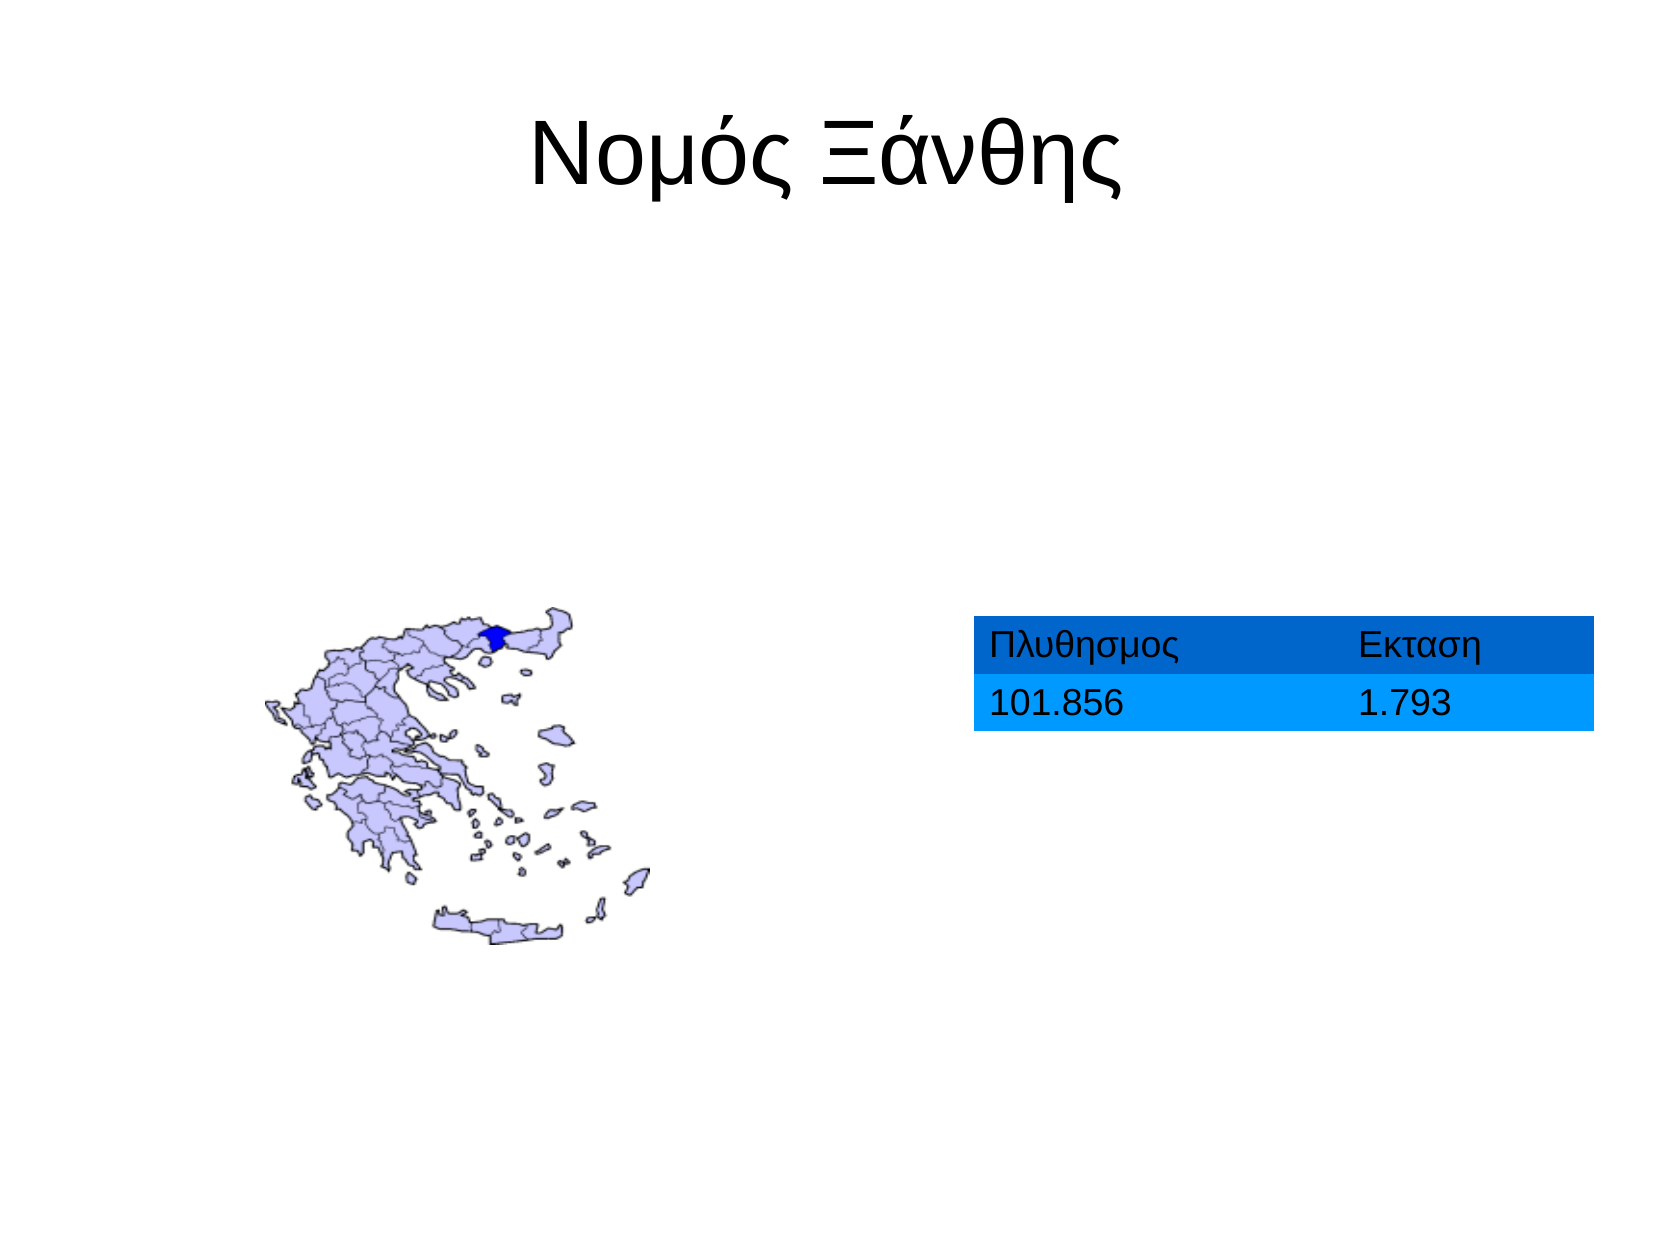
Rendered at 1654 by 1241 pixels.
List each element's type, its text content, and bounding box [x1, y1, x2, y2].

table_cell 101.856 [974, 674, 1343, 731]
table_header Πλυθησμος [974, 616, 1343, 674]
title Νομός Ξάνθης [82, 56, 1571, 250]
table_header Εκταση [1343, 616, 1594, 674]
picture [265, 607, 650, 945]
table_cell 1.793 [1343, 674, 1594, 731]
